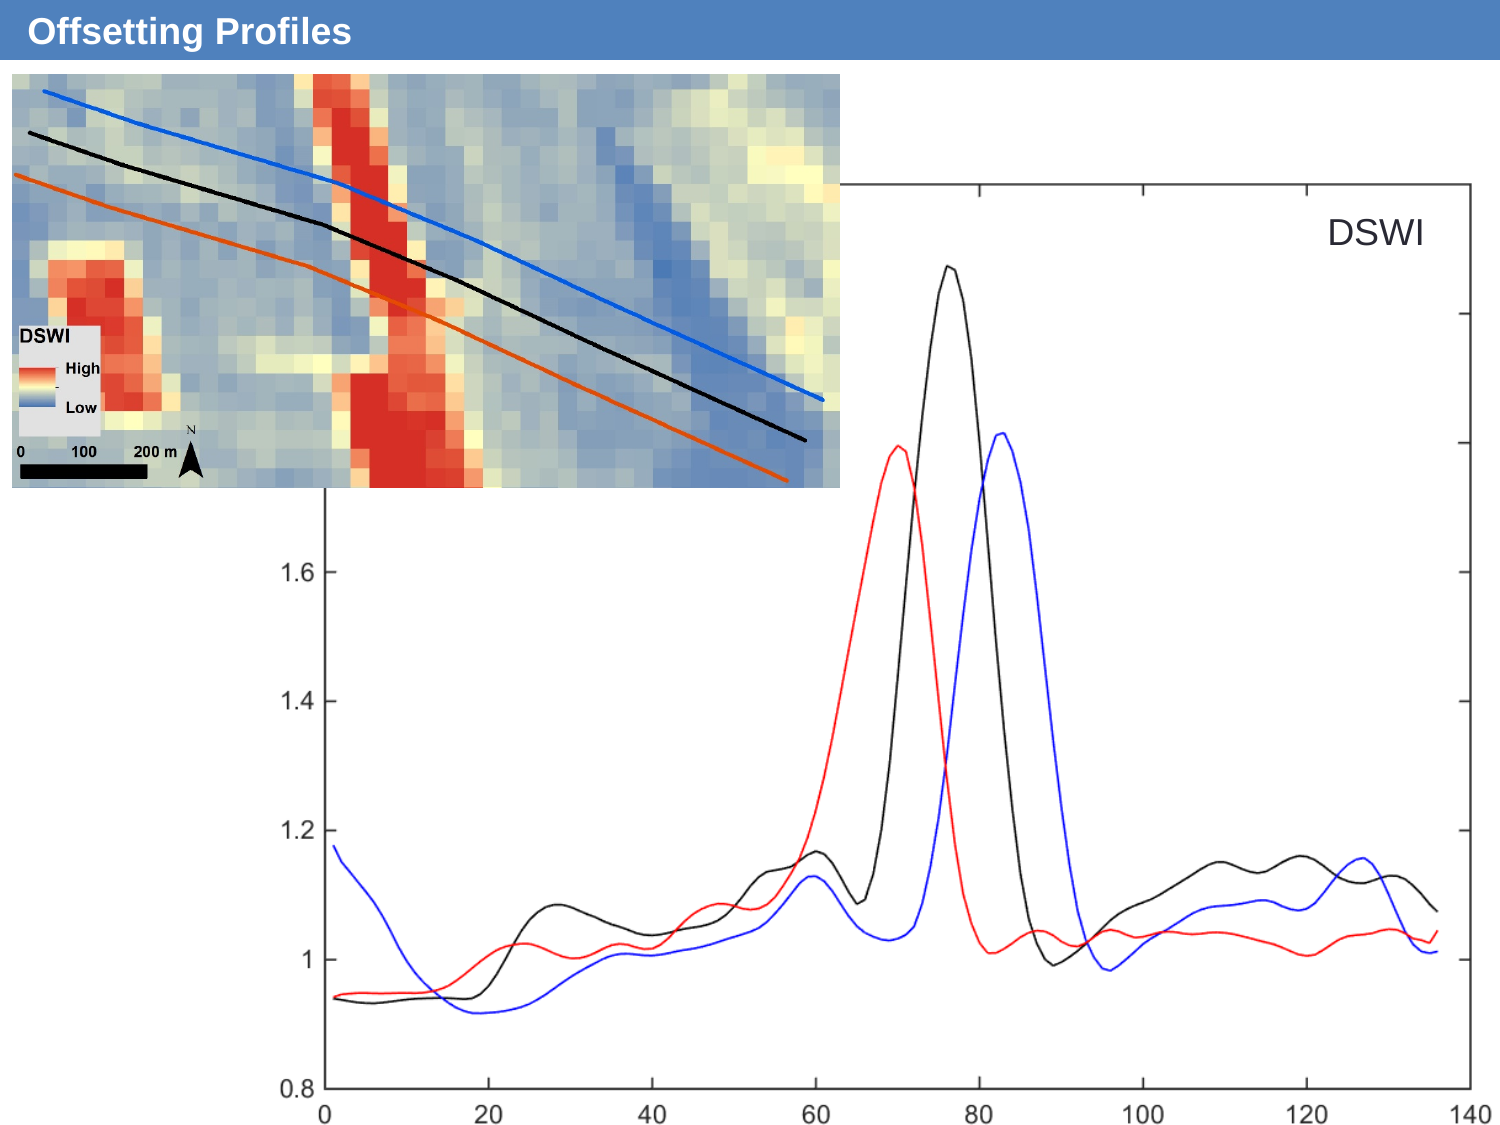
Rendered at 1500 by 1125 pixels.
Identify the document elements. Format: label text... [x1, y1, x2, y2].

text_box DSWI [1312, 200, 1450, 260]
text_box Offsetting Profiles [12, 0, 1038, 60]
picture [12, 74, 1500, 1125]
